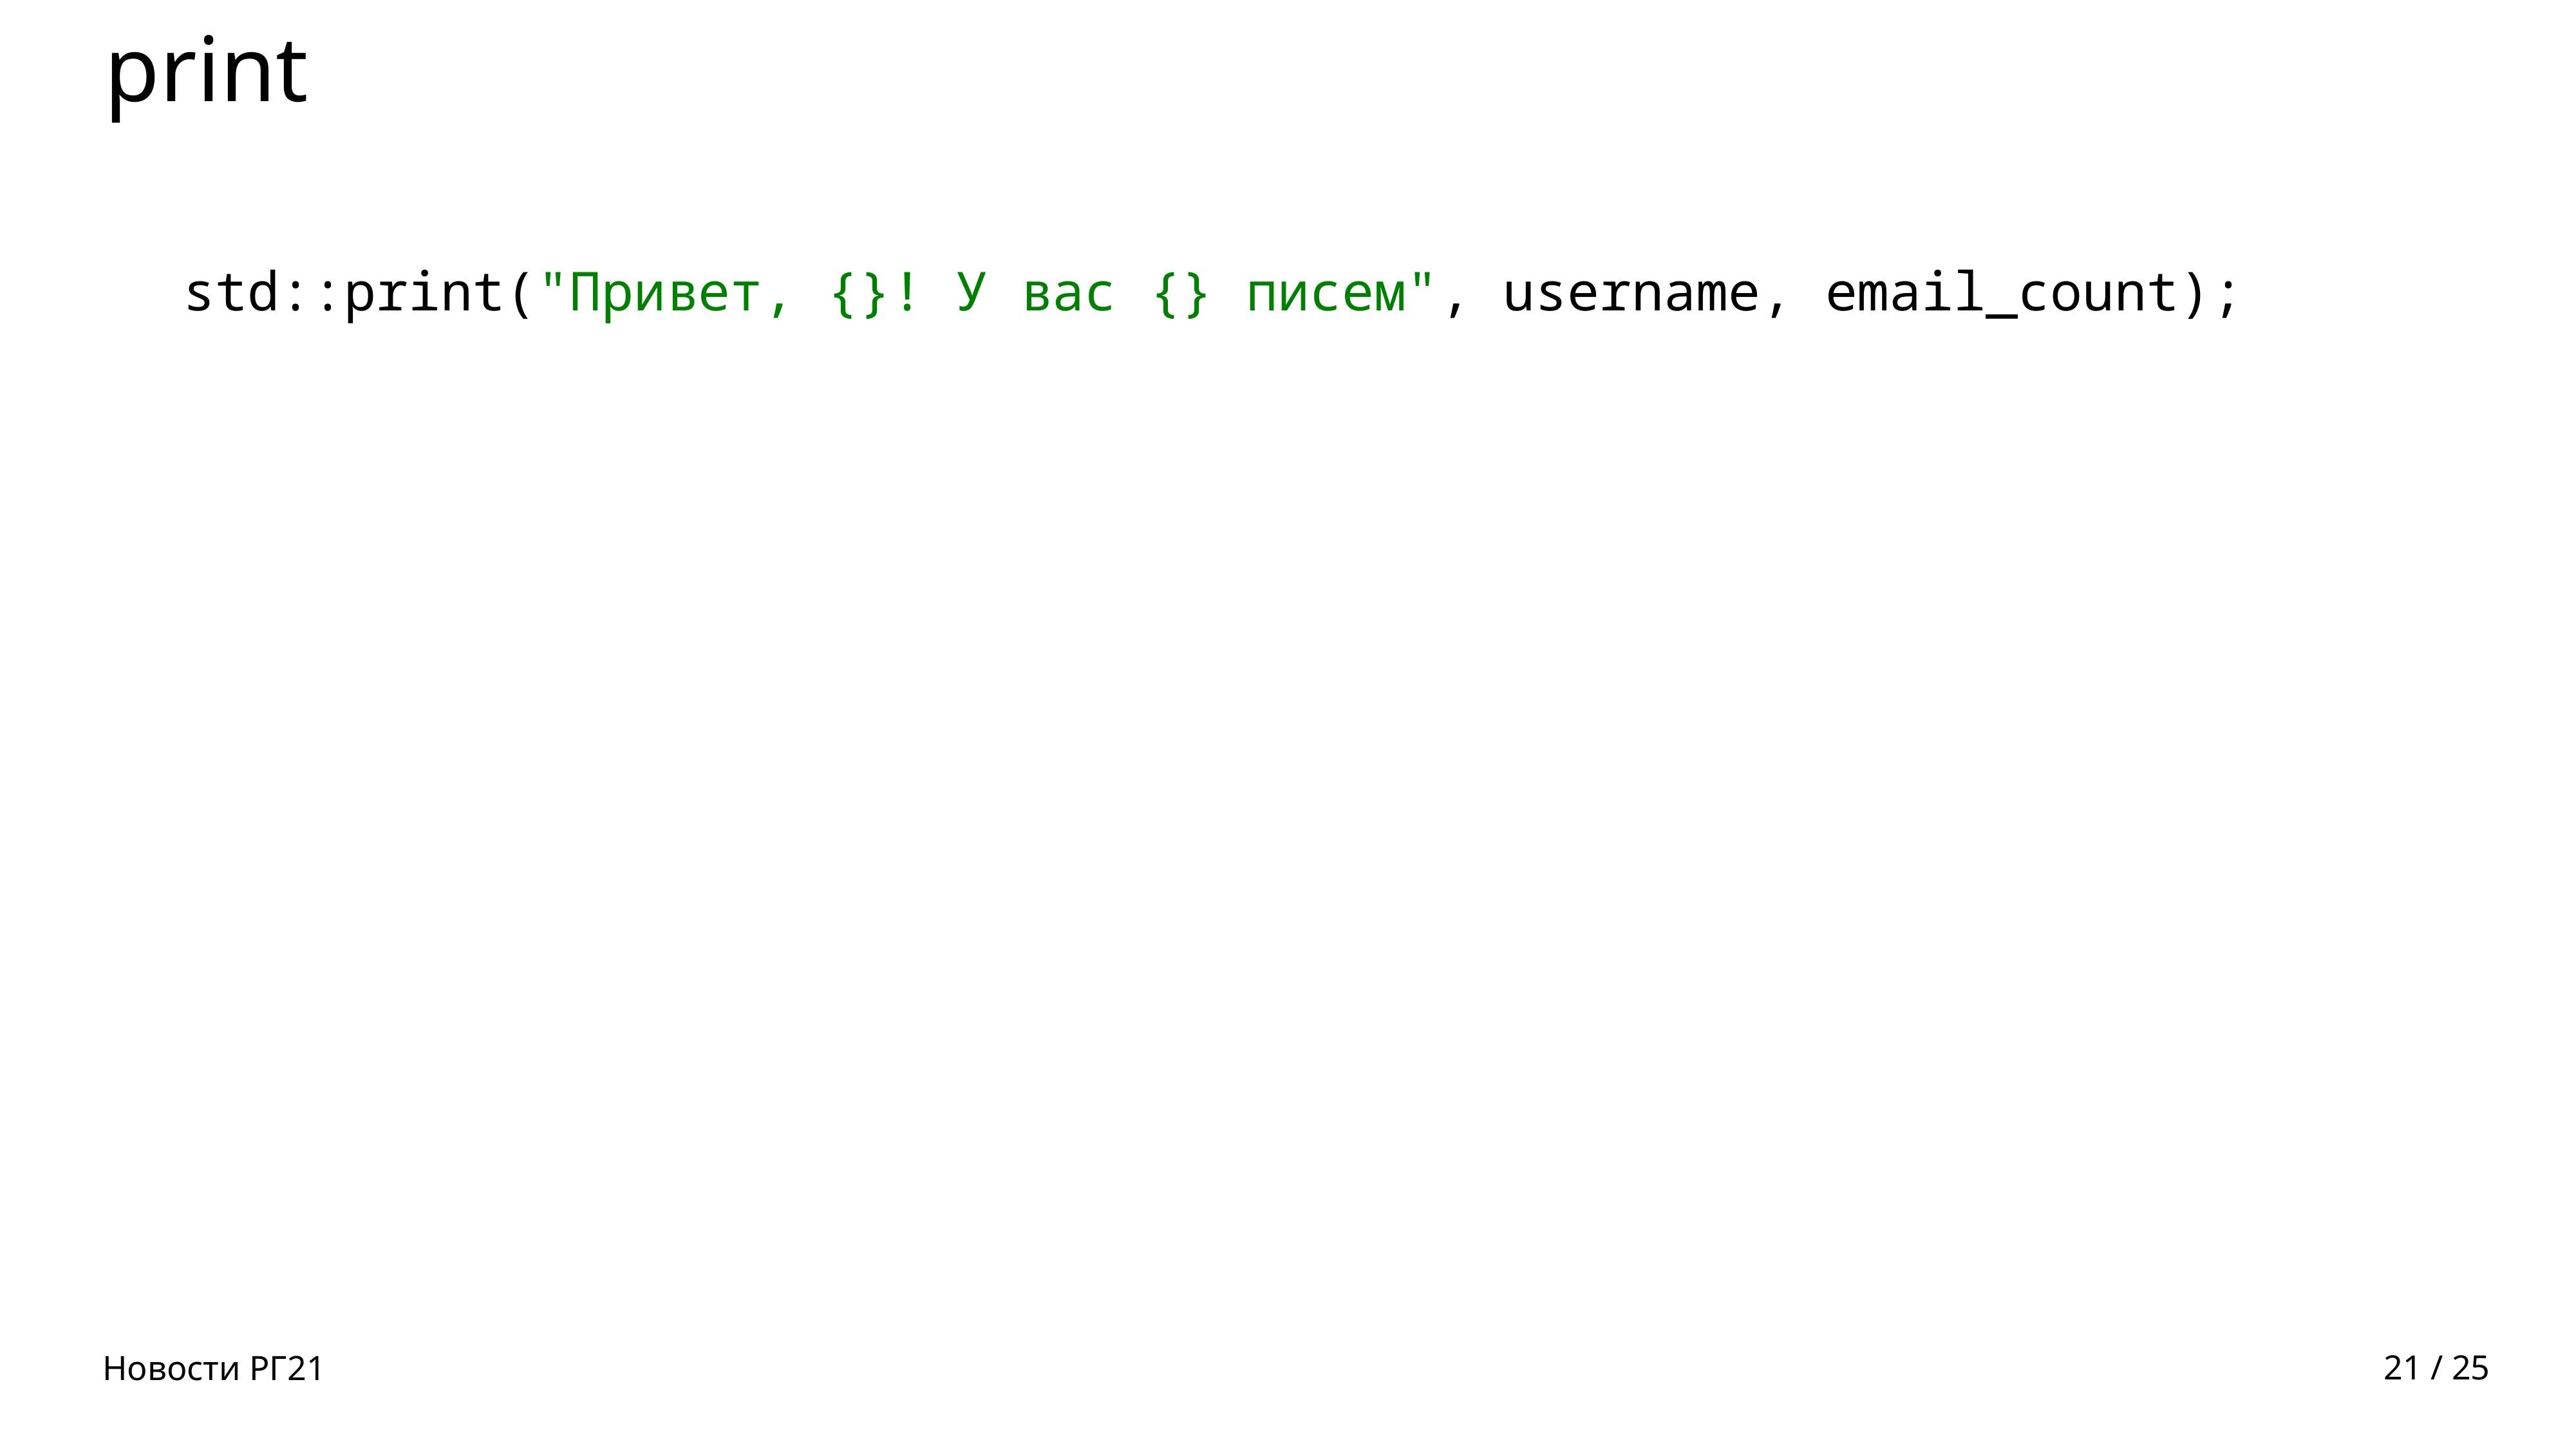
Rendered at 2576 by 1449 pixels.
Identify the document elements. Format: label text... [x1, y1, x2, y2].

list Новости РГ21 [93, 1338, 1190, 1393]
text_box std::print("Привет, {}! У вас {} писем", username, email_count); [174, 188, 2410, 1259]
list <number> / 25 [1403, 1338, 2500, 1393]
title print [95, 19, 2576, 155]
